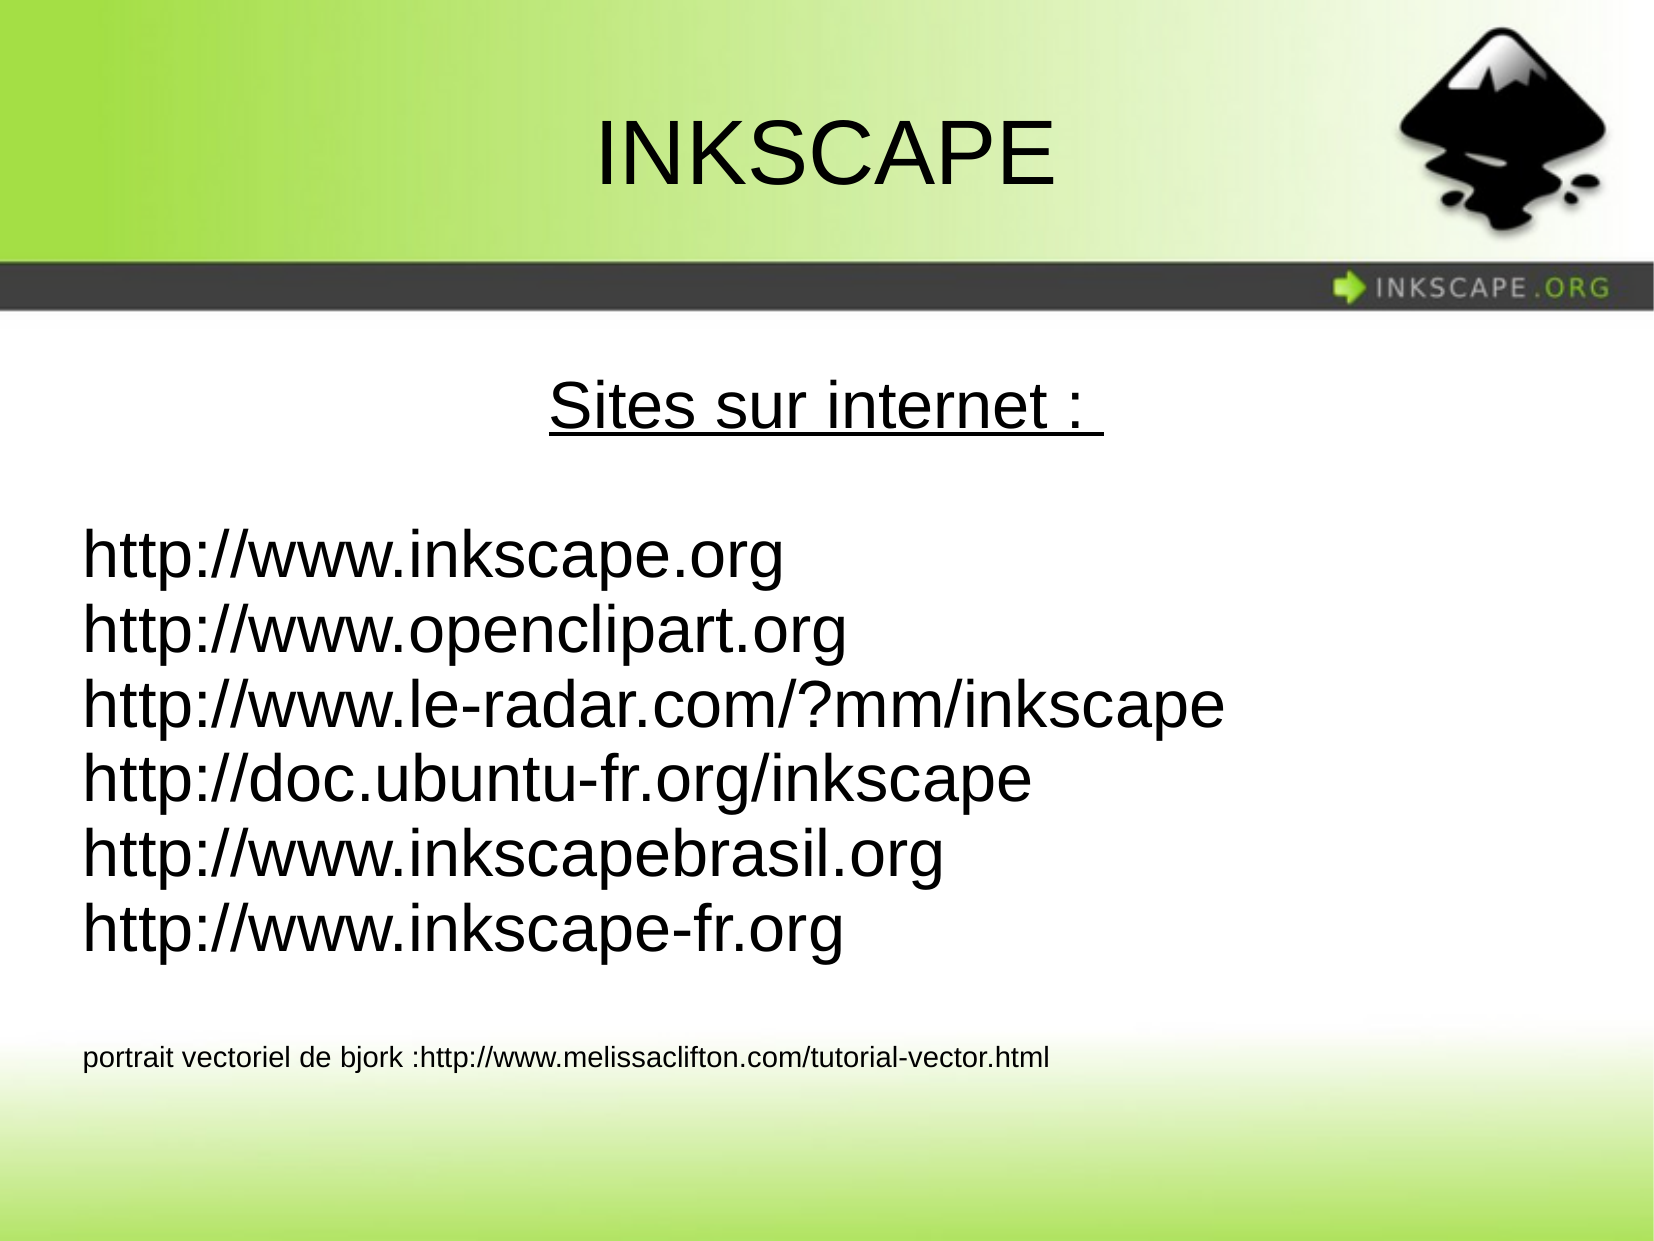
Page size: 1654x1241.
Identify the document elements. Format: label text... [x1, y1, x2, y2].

picture [0, 0, 1654, 1241]
subtitle Sites sur internet : http://www.inkscape.org http://www.openclipart.org http://www.le-radar.com/?mm/inkscape http://doc.ubuntu-fr.org/inkscape http://www.inkscapebrasil.org http://www.inkscape-fr.org portrait vectoriel de bjork :http://www.melissaclifton.com/tutorial-vector.html [82, 290, 1571, 1109]
title INKSCAPE [82, 49, 1571, 257]
